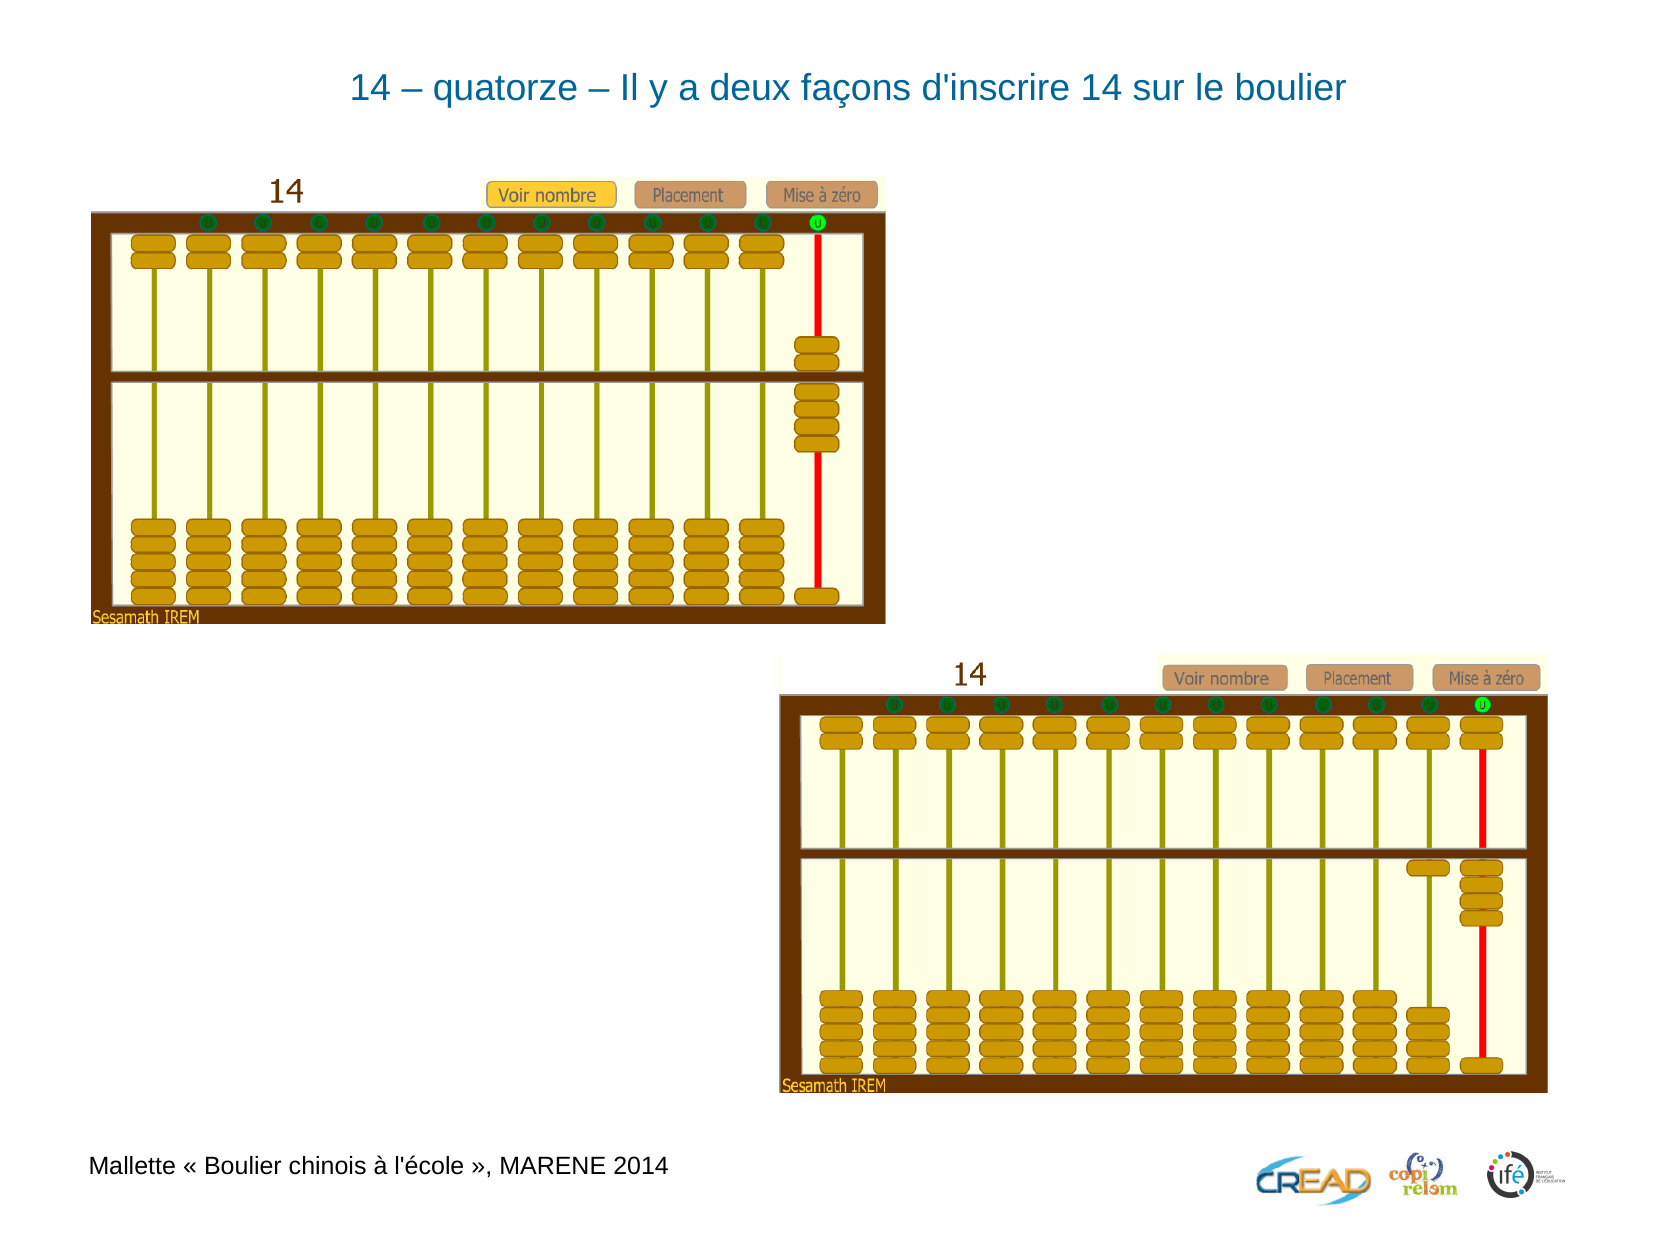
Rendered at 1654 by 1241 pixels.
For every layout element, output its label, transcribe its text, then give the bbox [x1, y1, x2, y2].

picture [91, 177, 886, 624]
picture [1487, 1151, 1565, 1198]
text_box 14 – quatorze – Il y a deux façons d'inscrire 14 sur le boulier [334, 59, 1506, 116]
picture [1251, 1151, 1377, 1211]
picture [1387, 1151, 1461, 1197]
picture [779, 647, 1548, 1093]
